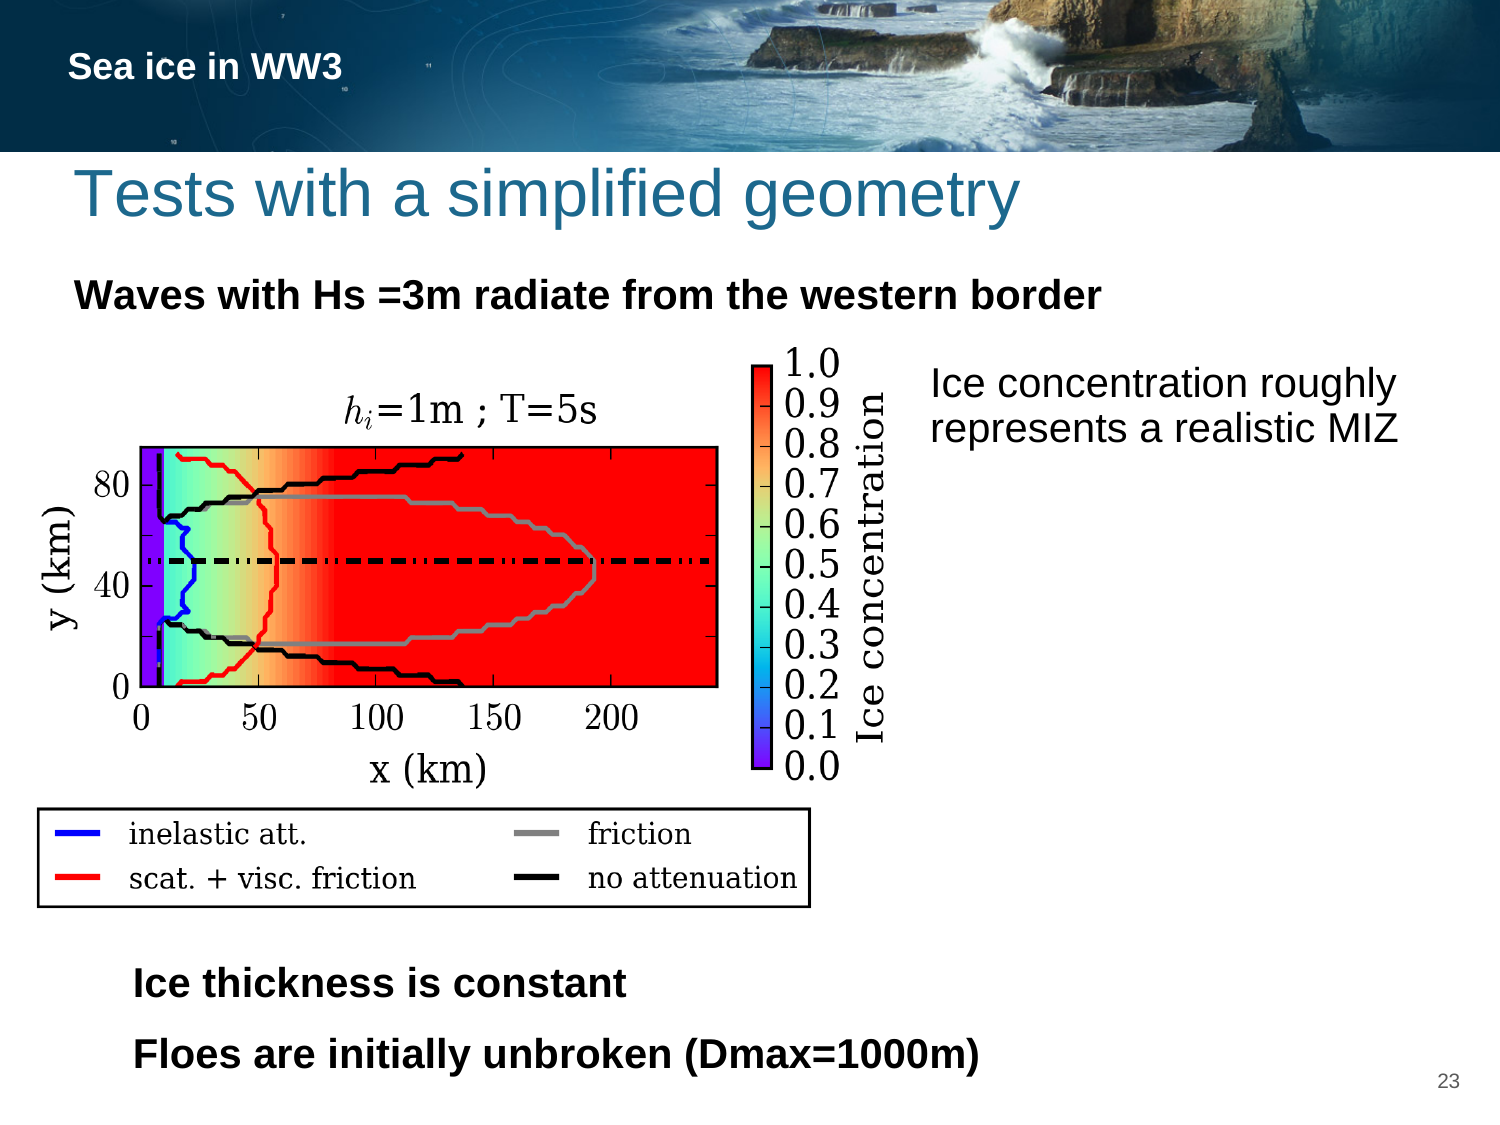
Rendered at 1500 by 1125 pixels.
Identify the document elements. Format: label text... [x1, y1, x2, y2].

title Tests with a simplified geometry [59, 102, 1244, 257]
text_box Ice concentration roughly represents a realistic MIZ [915, 354, 1418, 465]
picture [0, 0, 1500, 152]
picture [29, 324, 886, 916]
title Sea ice in WW3 [52, 29, 621, 100]
text_box Ice thickness is constant Floes are initially unbroken (Dmax=1000m) [118, 946, 1418, 1125]
text_box Waves with Hs =3m radiate from the western border [59, 257, 1359, 404]
